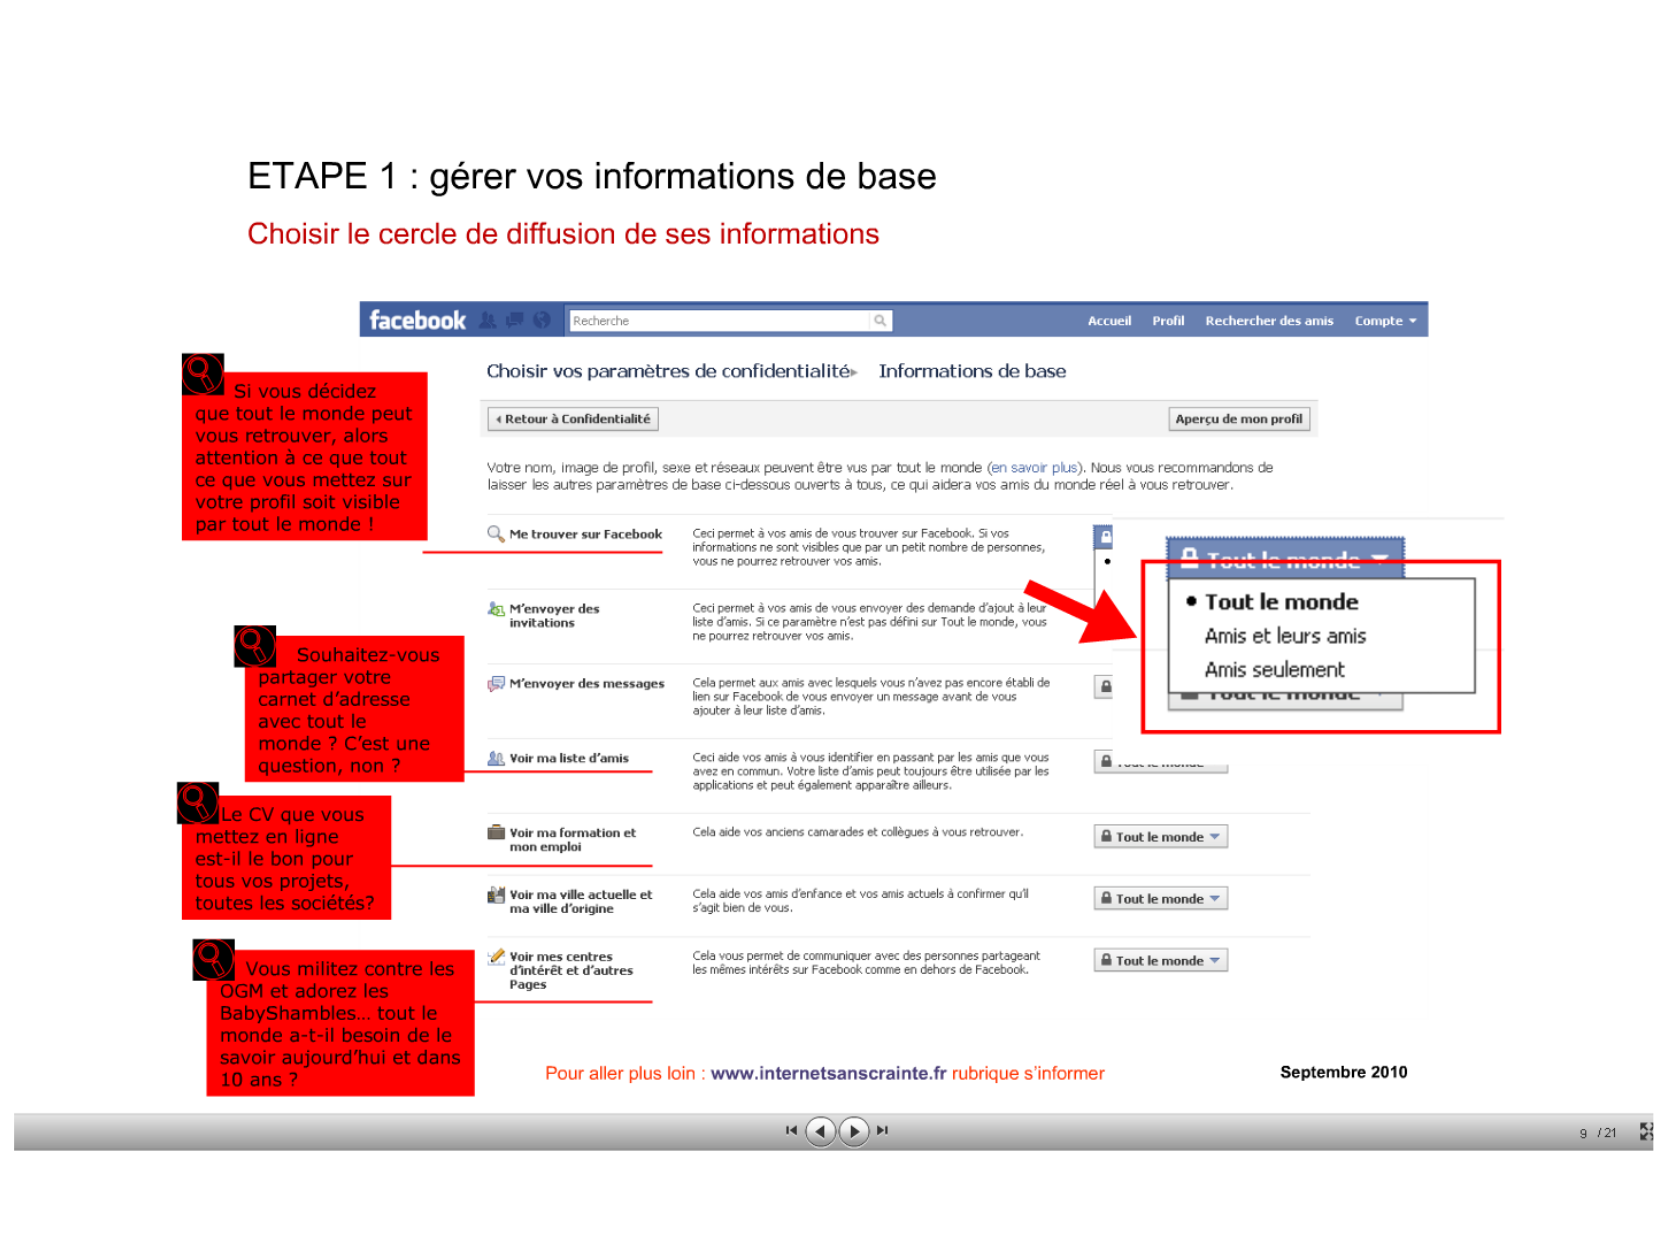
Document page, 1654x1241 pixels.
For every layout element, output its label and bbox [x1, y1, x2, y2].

picture [13, 116, 1654, 1151]
